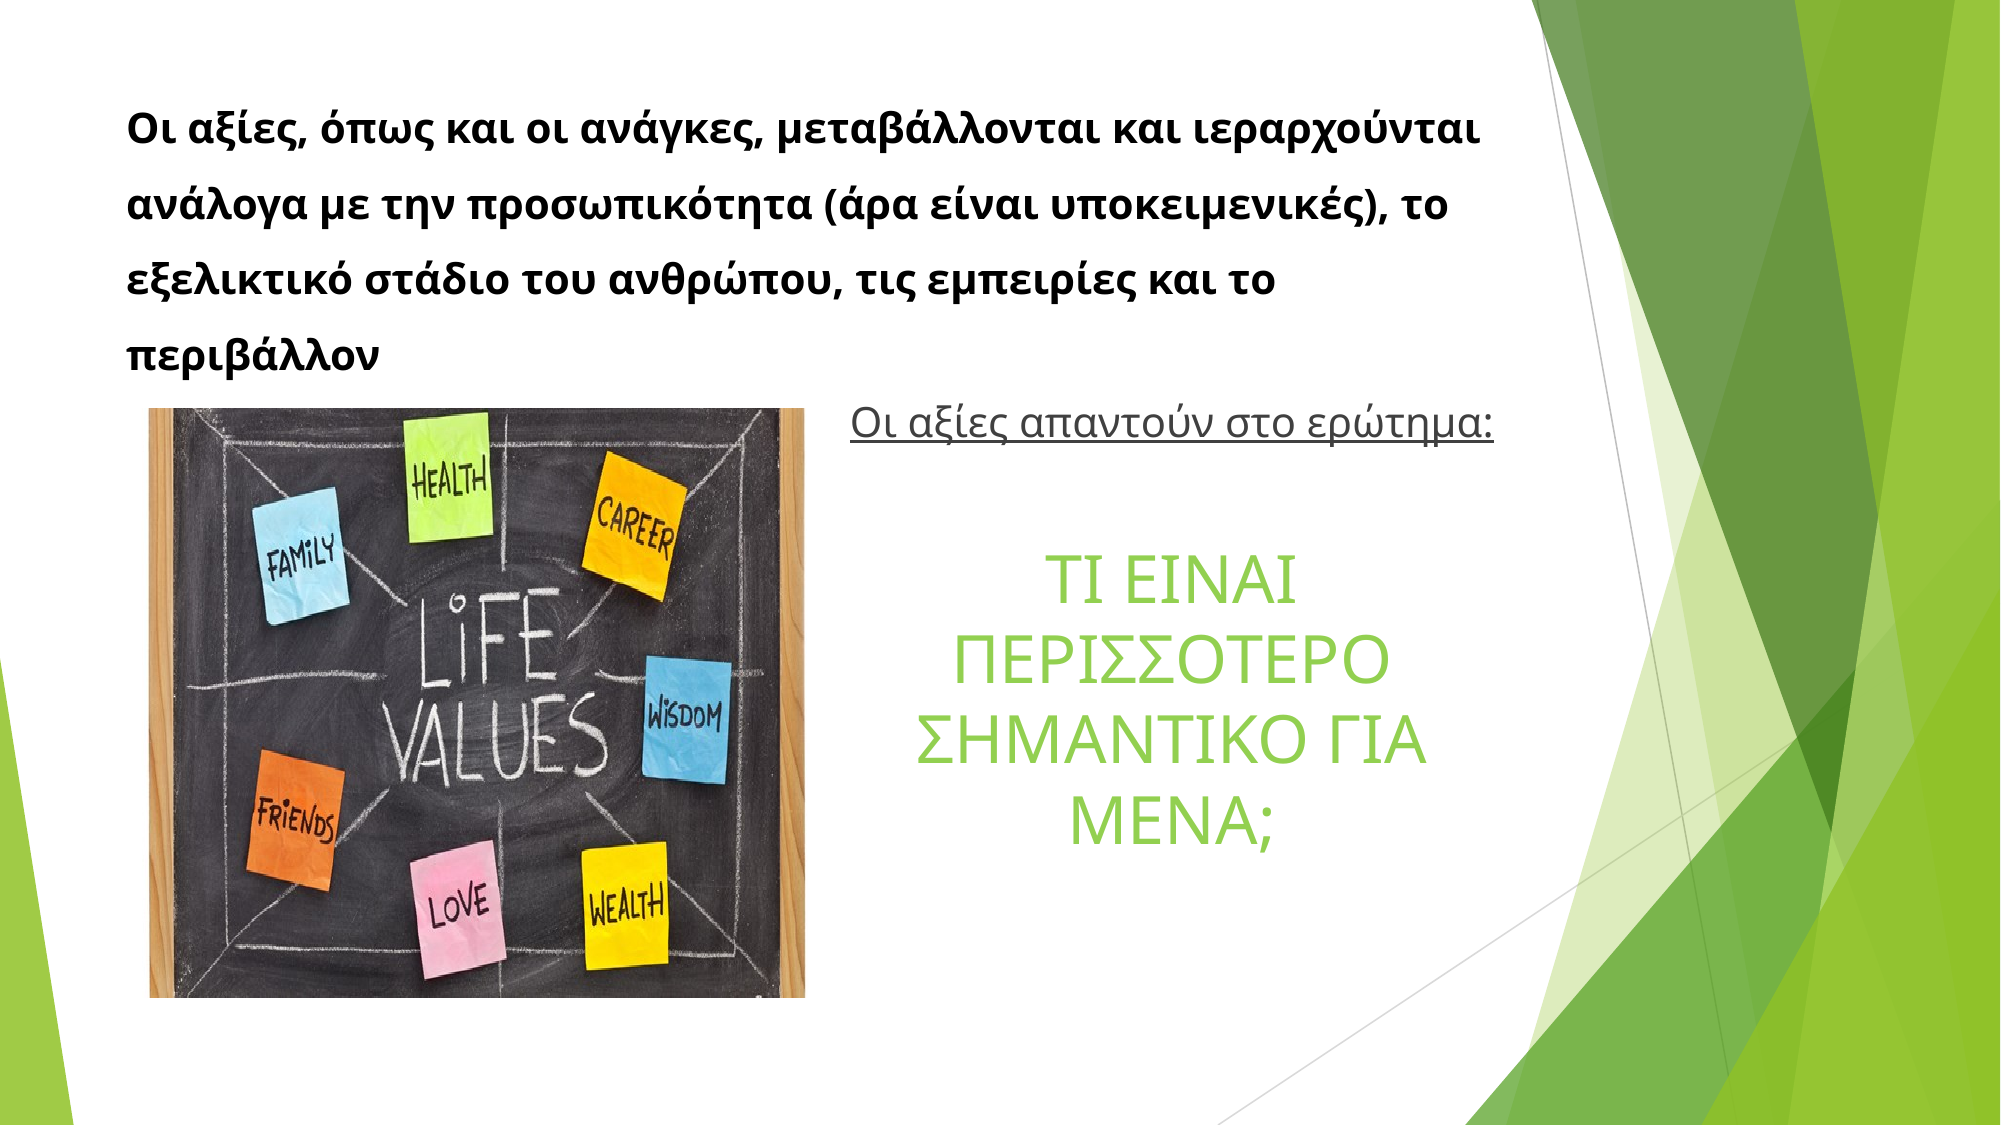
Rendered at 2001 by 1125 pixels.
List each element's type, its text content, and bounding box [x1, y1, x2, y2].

title Οι αξίες, όπως και οι ανάγκες, μεταβάλλονται και ιεραρχούνται ανάλογα με την προσωπικότητα (άρα είναι υποκειμενικές), το εξελικτικό στάδιο του ανθρώπου, τις εμπειρίες και το περιβάλλον [111, 68, 1522, 388]
list Οι αξίες απαντούν στο ερώτημα: ΤΙ EIΝΑΙ ΠΕΡΙΣΣΟΤΕΡΟ ΣΗΜΑΝΤΙΚΟ ΓΙΑ ΜΕΝΑ; [834, 387, 1522, 1025]
picture [111, 408, 834, 998]
